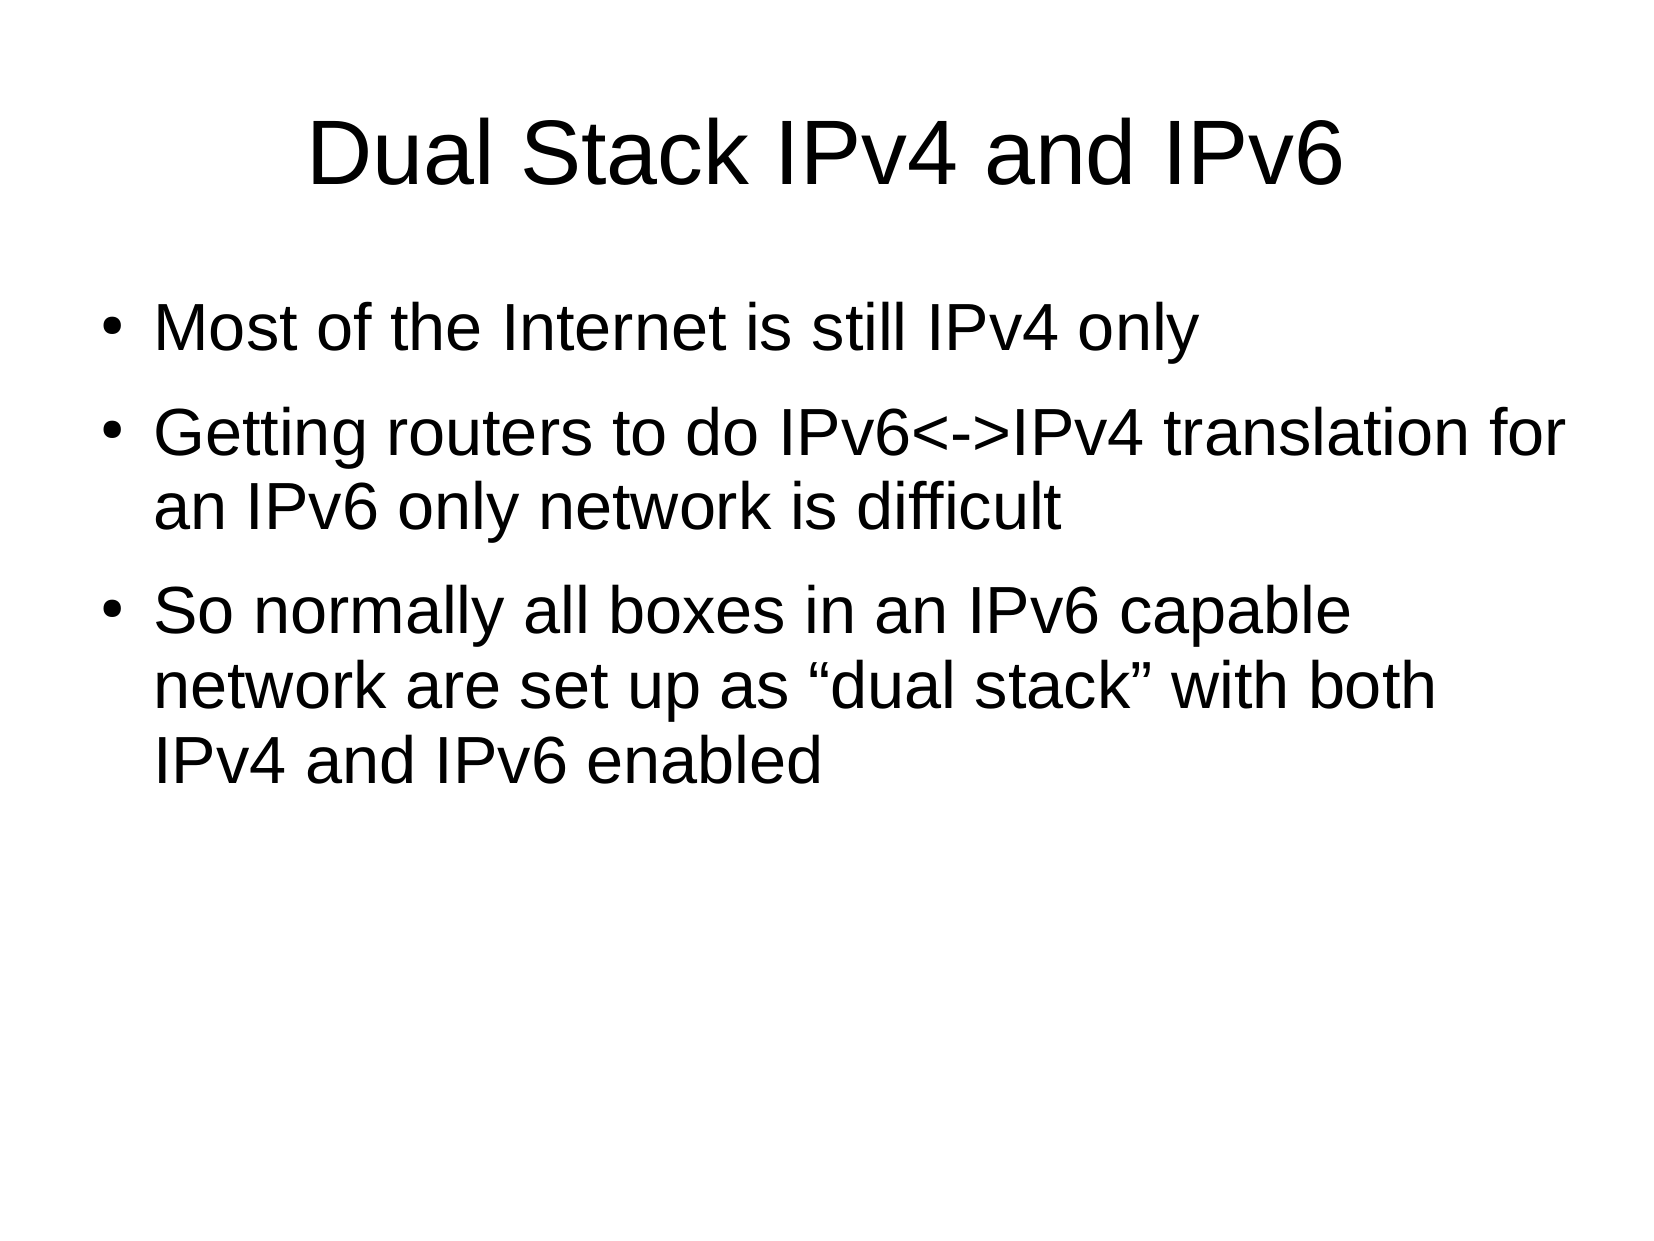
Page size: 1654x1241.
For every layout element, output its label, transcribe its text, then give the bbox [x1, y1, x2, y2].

list Most of the Internet is still IPv4 only Getting routers to do IPv6<->IPv4 translation for an IPv6 only network is difficult So normally all boxes in an IPv6 capable network are set up as “dual stack” with both IPv4 and IPv6 enabled [82, 290, 1571, 1010]
title Dual Stack IPv4 and IPv6 [82, 49, 1571, 257]
